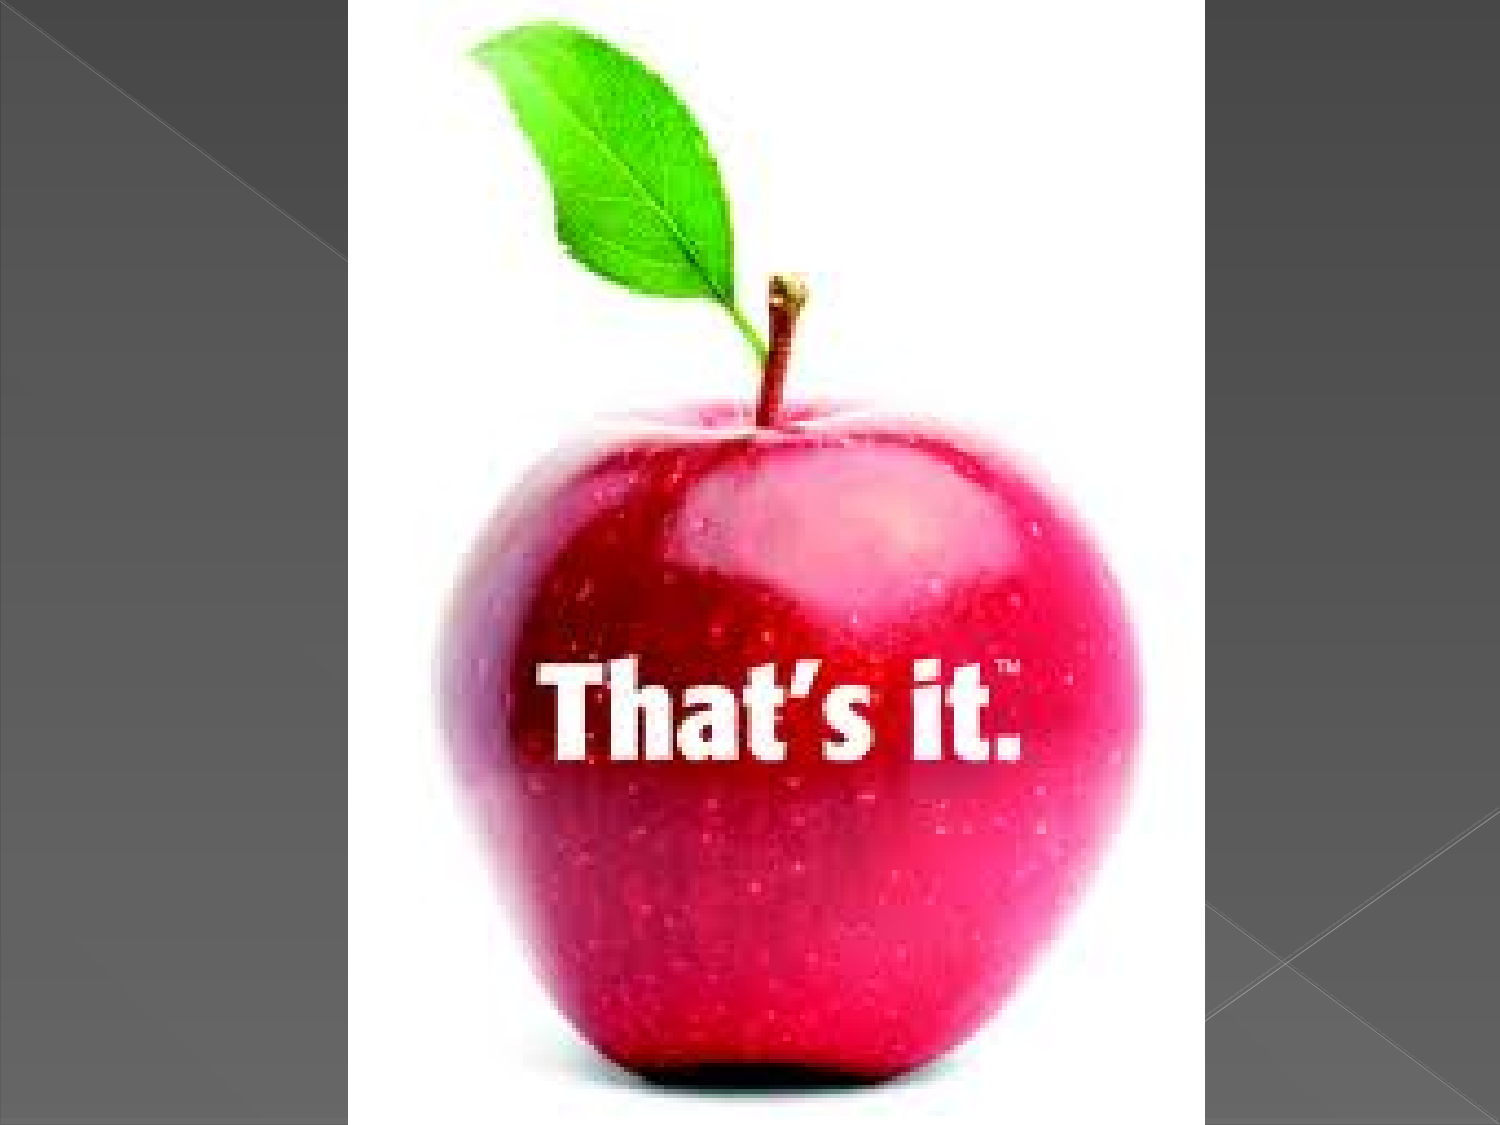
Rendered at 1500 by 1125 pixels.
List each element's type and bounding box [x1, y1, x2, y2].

picture [348, 0, 1205, 1125]
